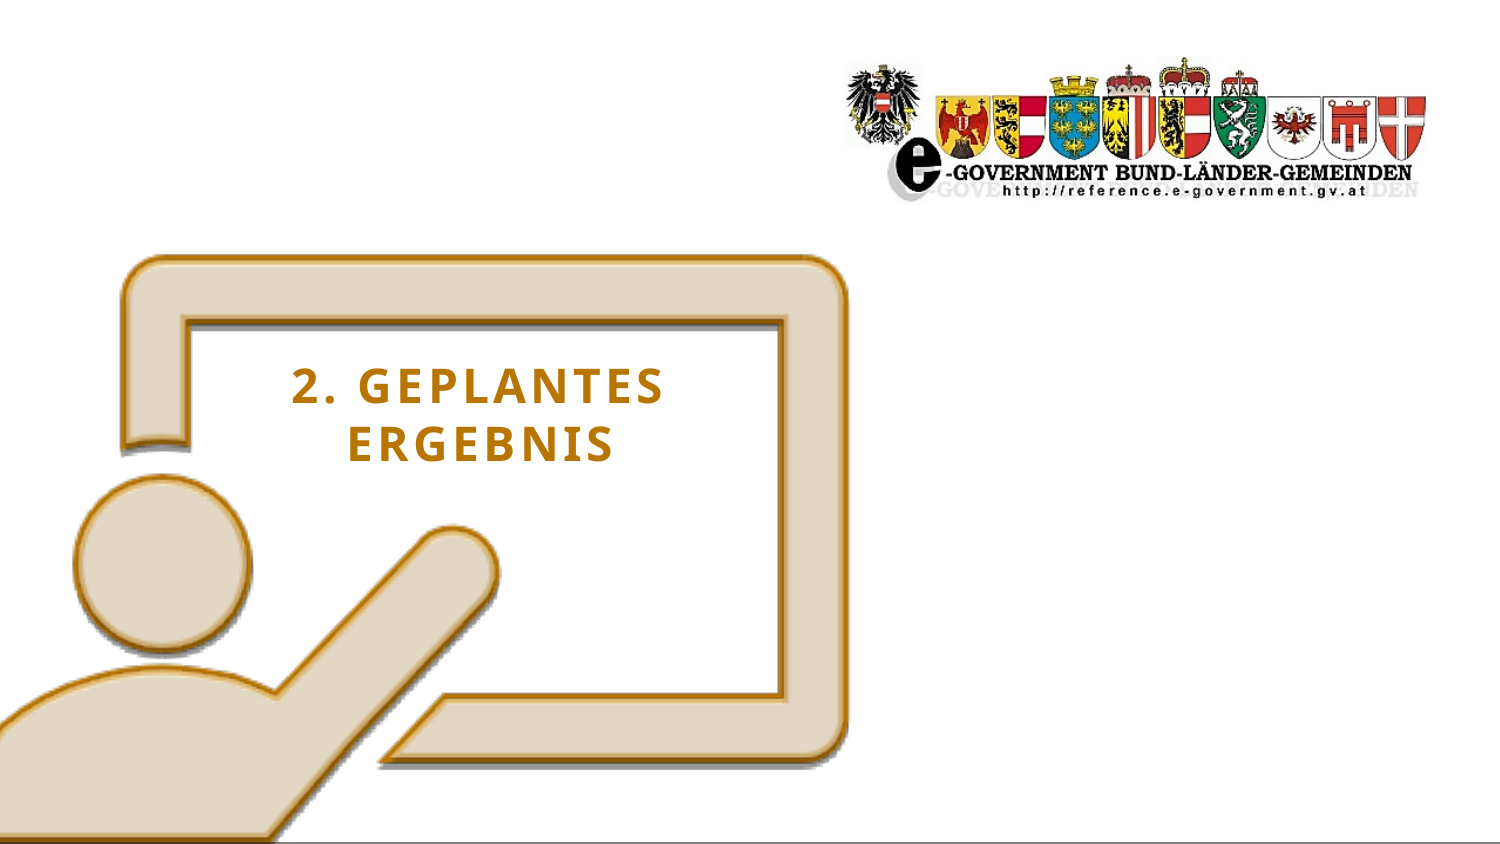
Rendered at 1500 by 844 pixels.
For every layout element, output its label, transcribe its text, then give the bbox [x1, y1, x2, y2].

picture [0, 0, 1500, 844]
text_box 2. GEPLANTES ERGEBNIS [188, 348, 772, 479]
